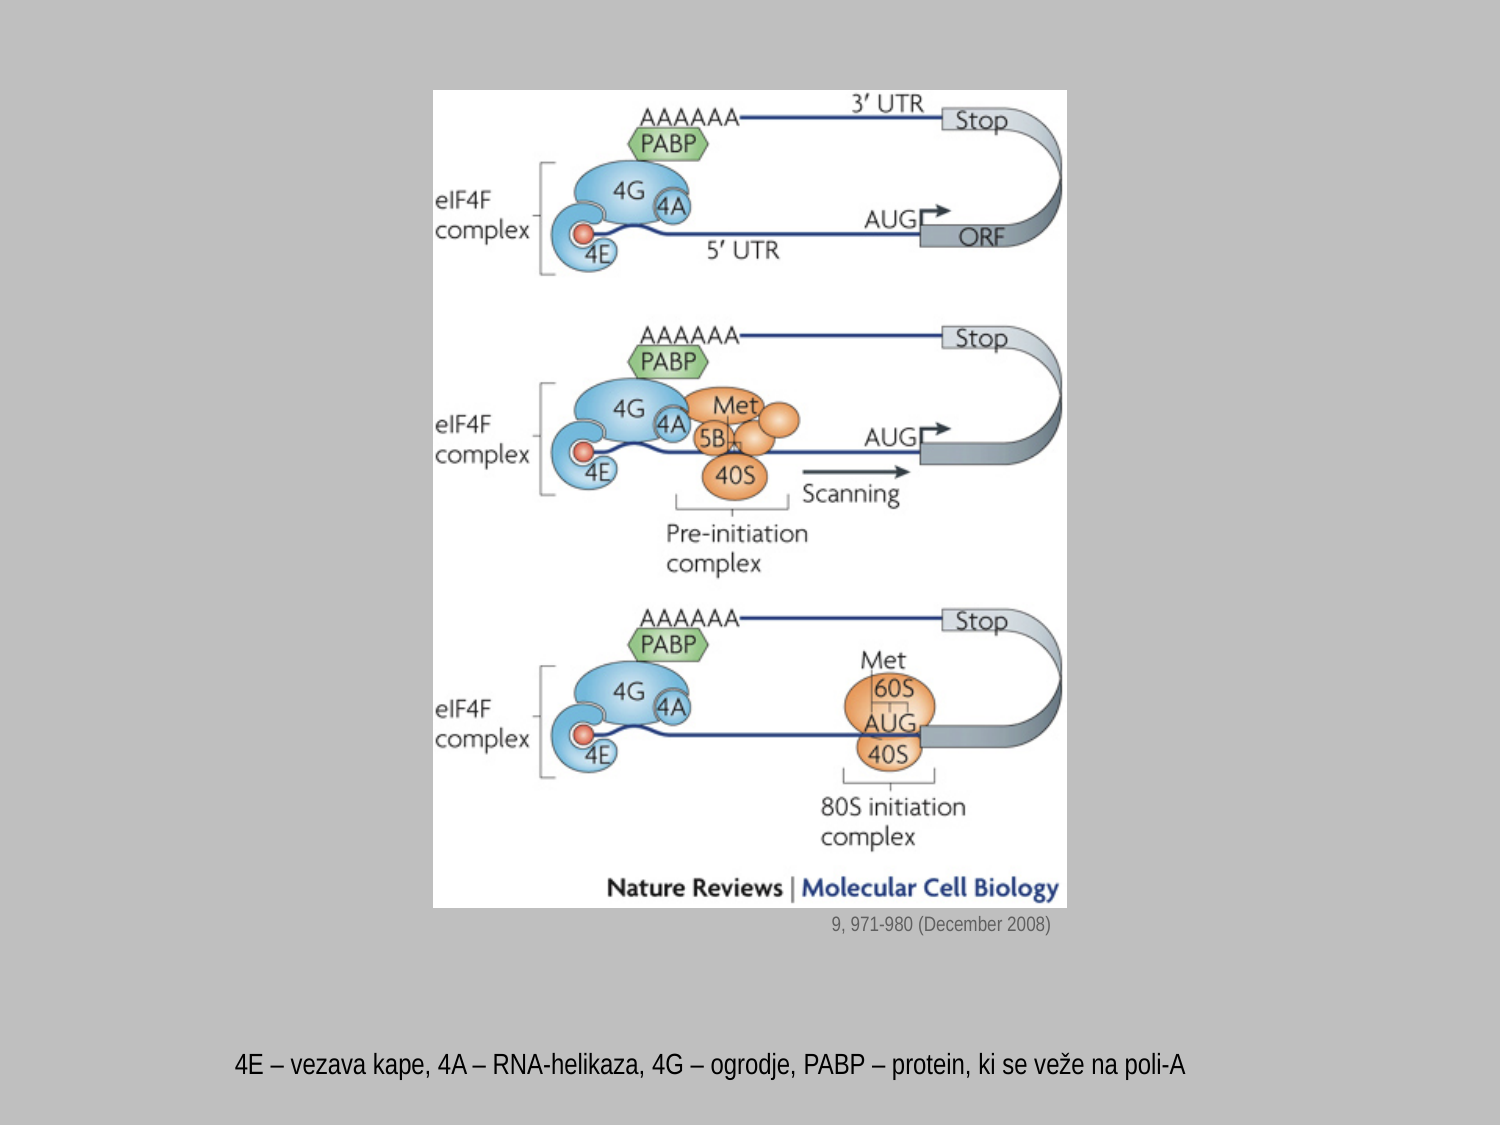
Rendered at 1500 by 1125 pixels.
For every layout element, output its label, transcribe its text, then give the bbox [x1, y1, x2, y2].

text_box 4E – vezava kape, 4A – RNA-helikaza, 4G – ogrodje, PABP – protein, ki se veže na poli-A [219, 1038, 1215, 1089]
picture [433, 90, 1067, 908]
text_box 9, 971-980 (December 2008) [816, 903, 1067, 944]
